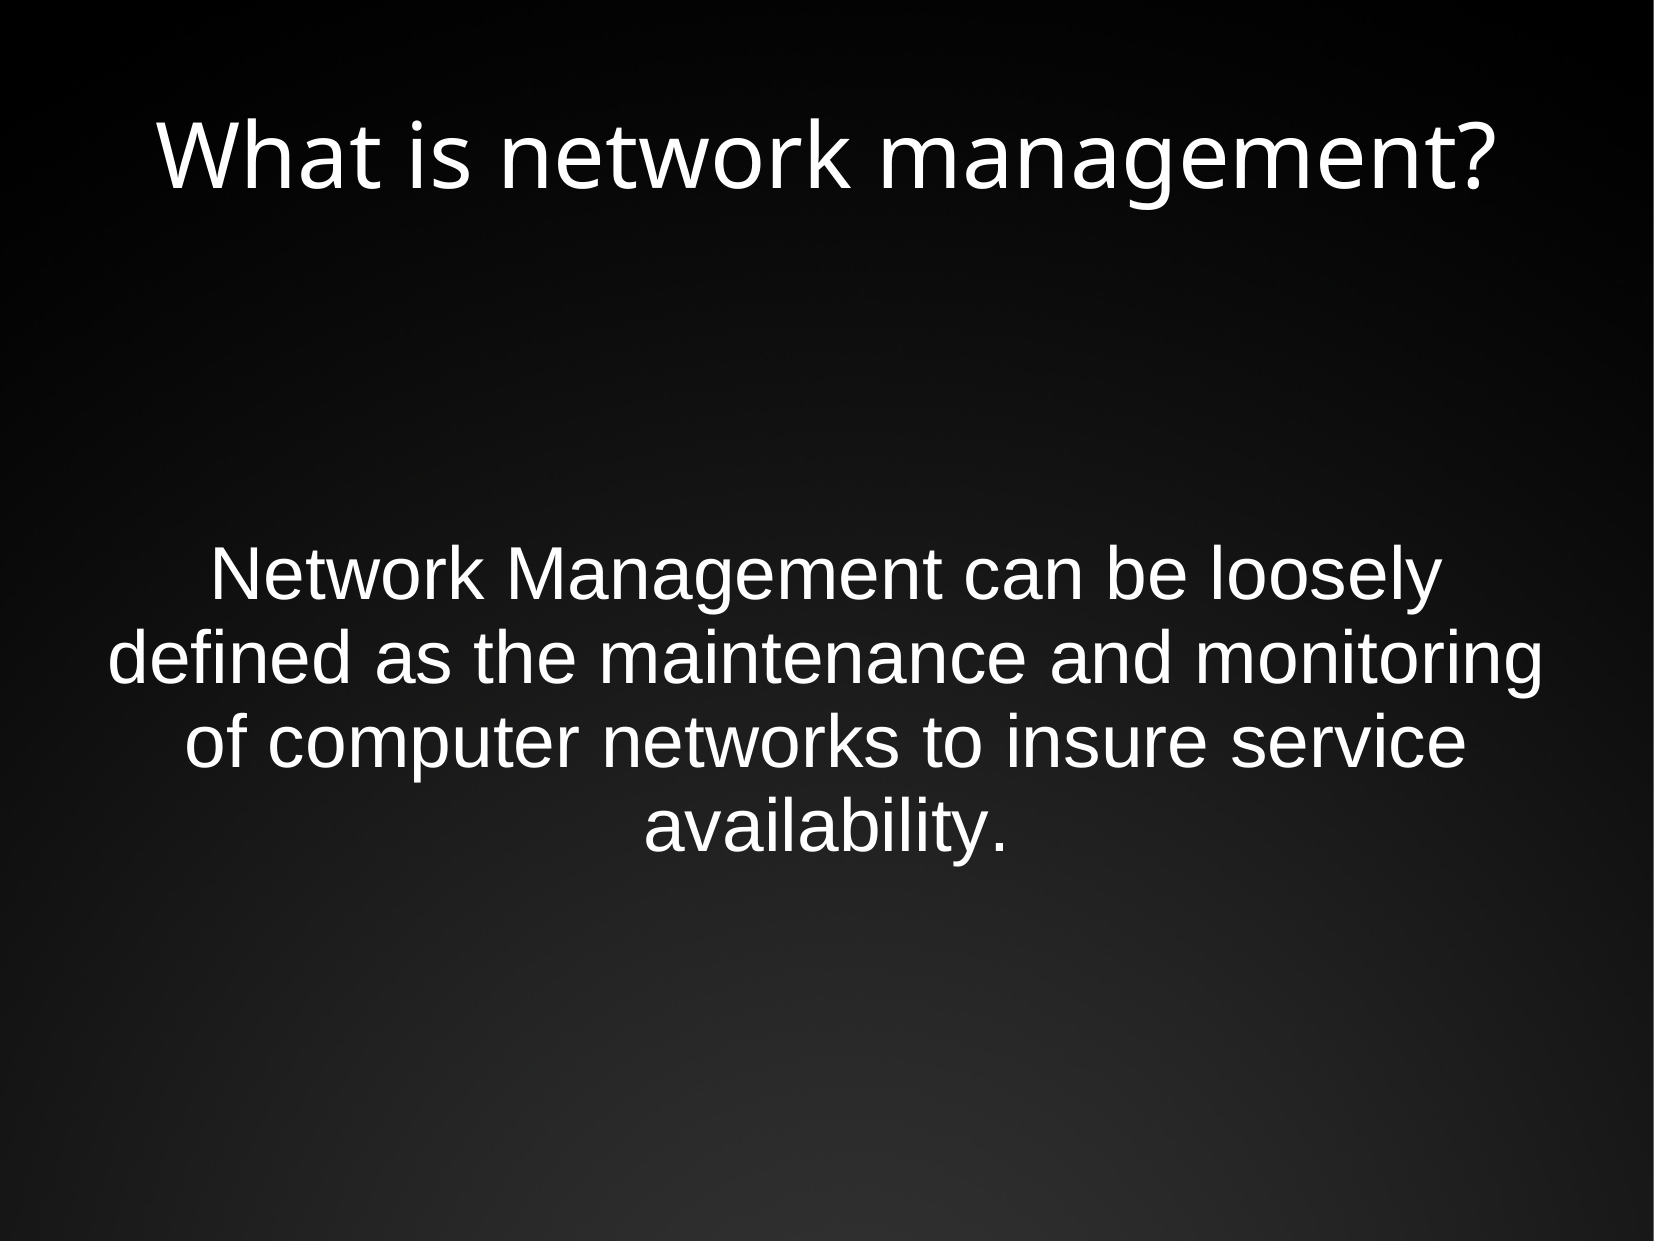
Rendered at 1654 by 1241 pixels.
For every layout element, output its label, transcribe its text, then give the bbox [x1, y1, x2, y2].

title What is network management? [82, 49, 1571, 257]
picture [0, 0, 1654, 1241]
subtitle Network Management can be loosely defined as the maintenance and monitoring of computer networks to insure service availability. [82, 290, 1571, 1109]
